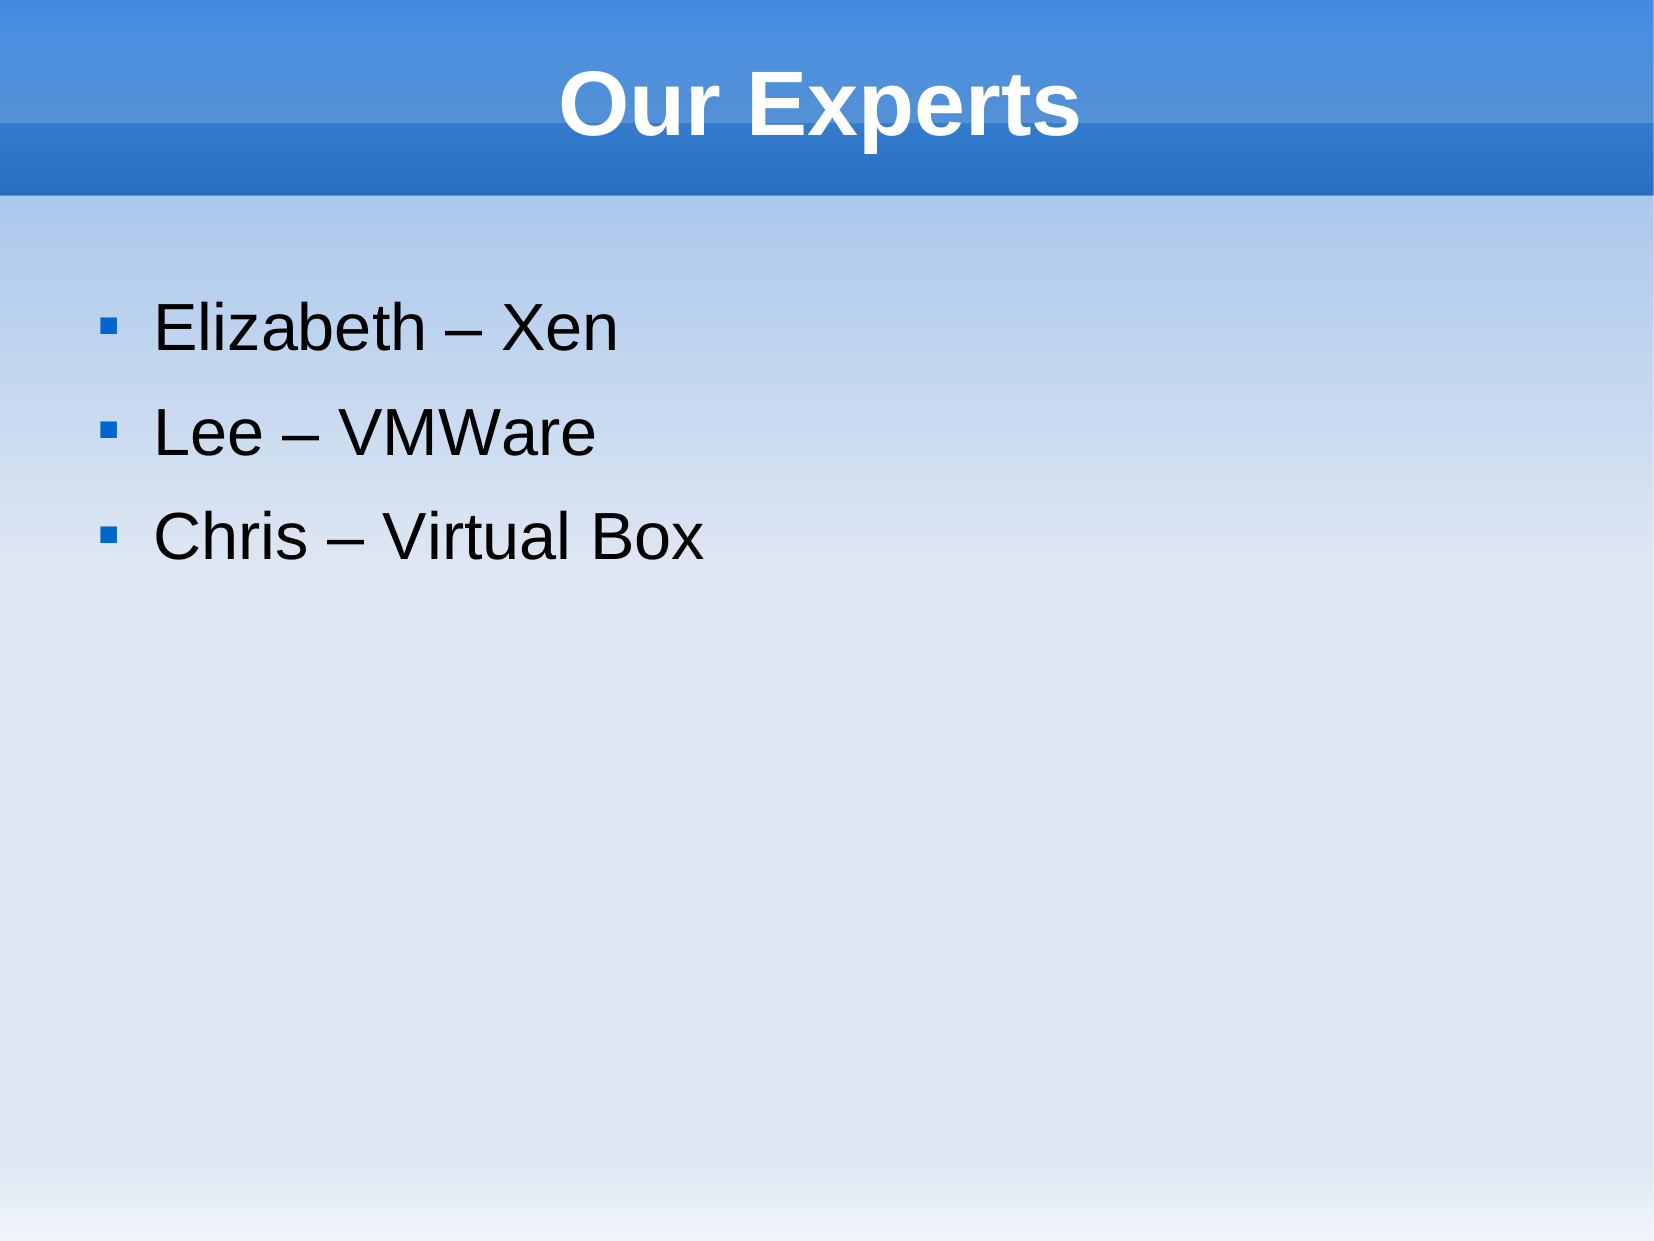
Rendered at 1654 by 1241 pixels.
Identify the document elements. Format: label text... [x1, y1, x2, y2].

list Elizabeth – Xen Lee – VMWare Chris – Virtual Box [82, 290, 1571, 1109]
picture [0, 0, 1654, 1241]
title Our Experts [76, 0, 1565, 208]
